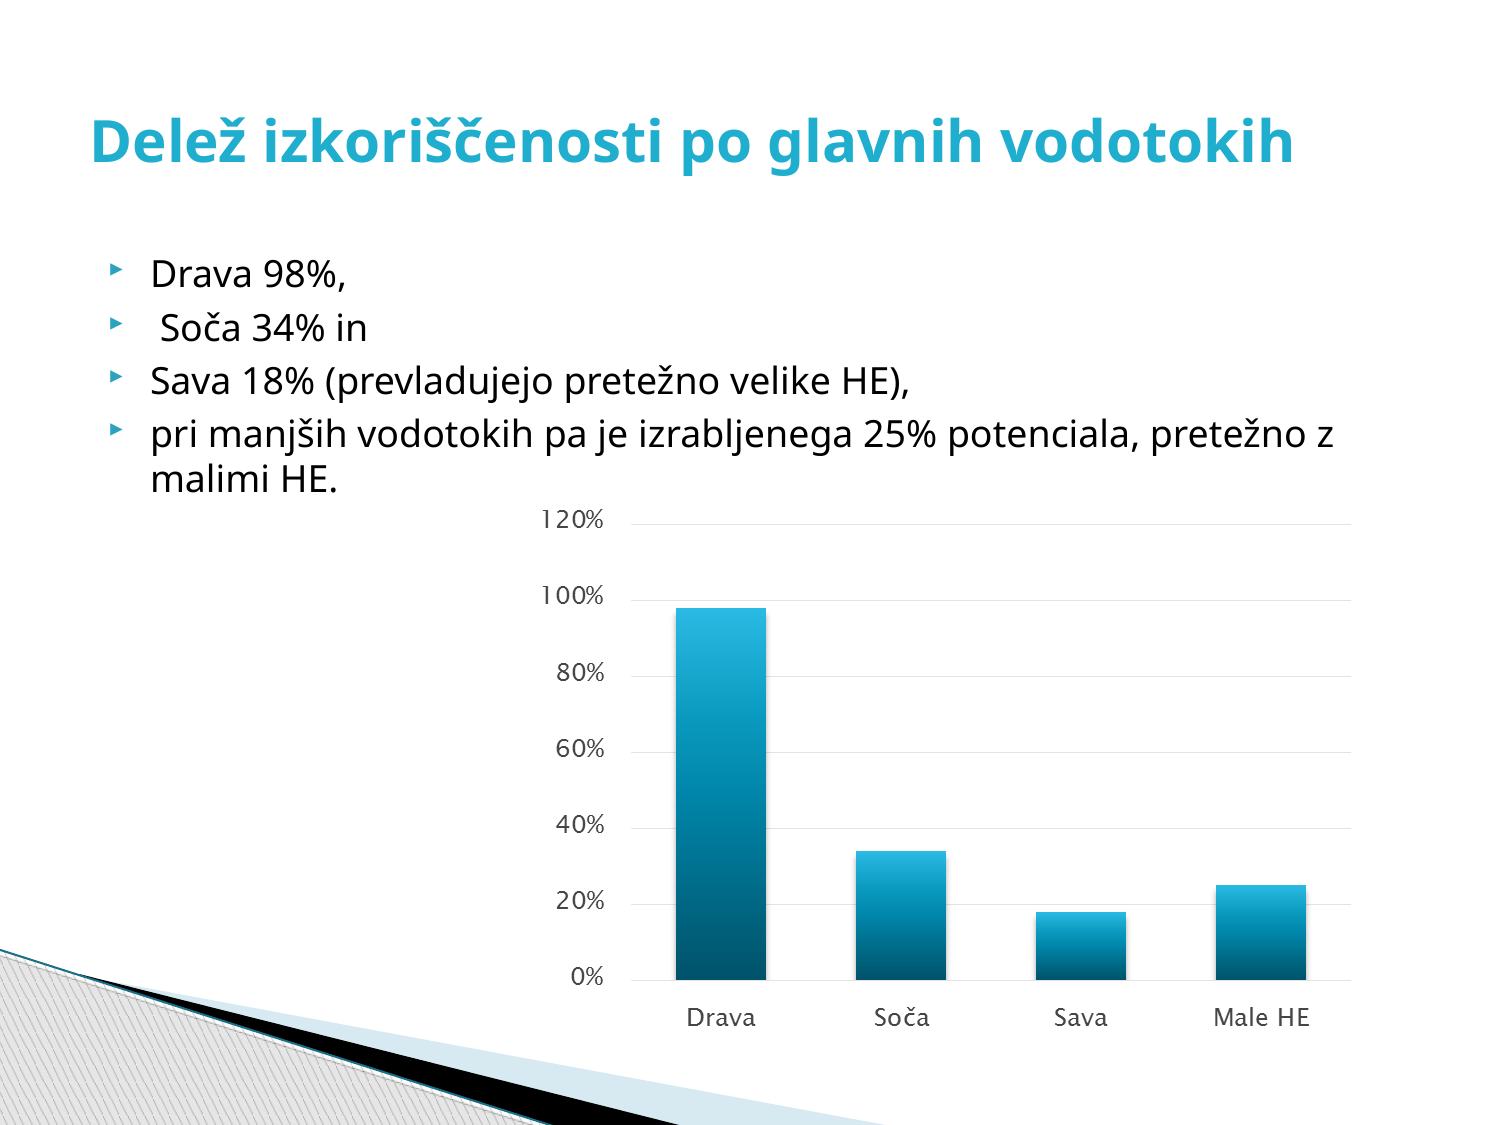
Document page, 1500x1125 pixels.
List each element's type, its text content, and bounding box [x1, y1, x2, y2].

picture [516, 483, 1359, 1036]
list Drava 98%, Soča 34% in Sava 18% (prevladujejo pretežno velike HE), pri manjših vodotokih pa je izrabljenega 25% potenciala, pretežno z malimi HE. [75, 242, 1425, 986]
title Delež izkoriščenosti po glavnih vodotokih [75, 45, 1425, 233]
chart [517, 483, 1361, 1037]
